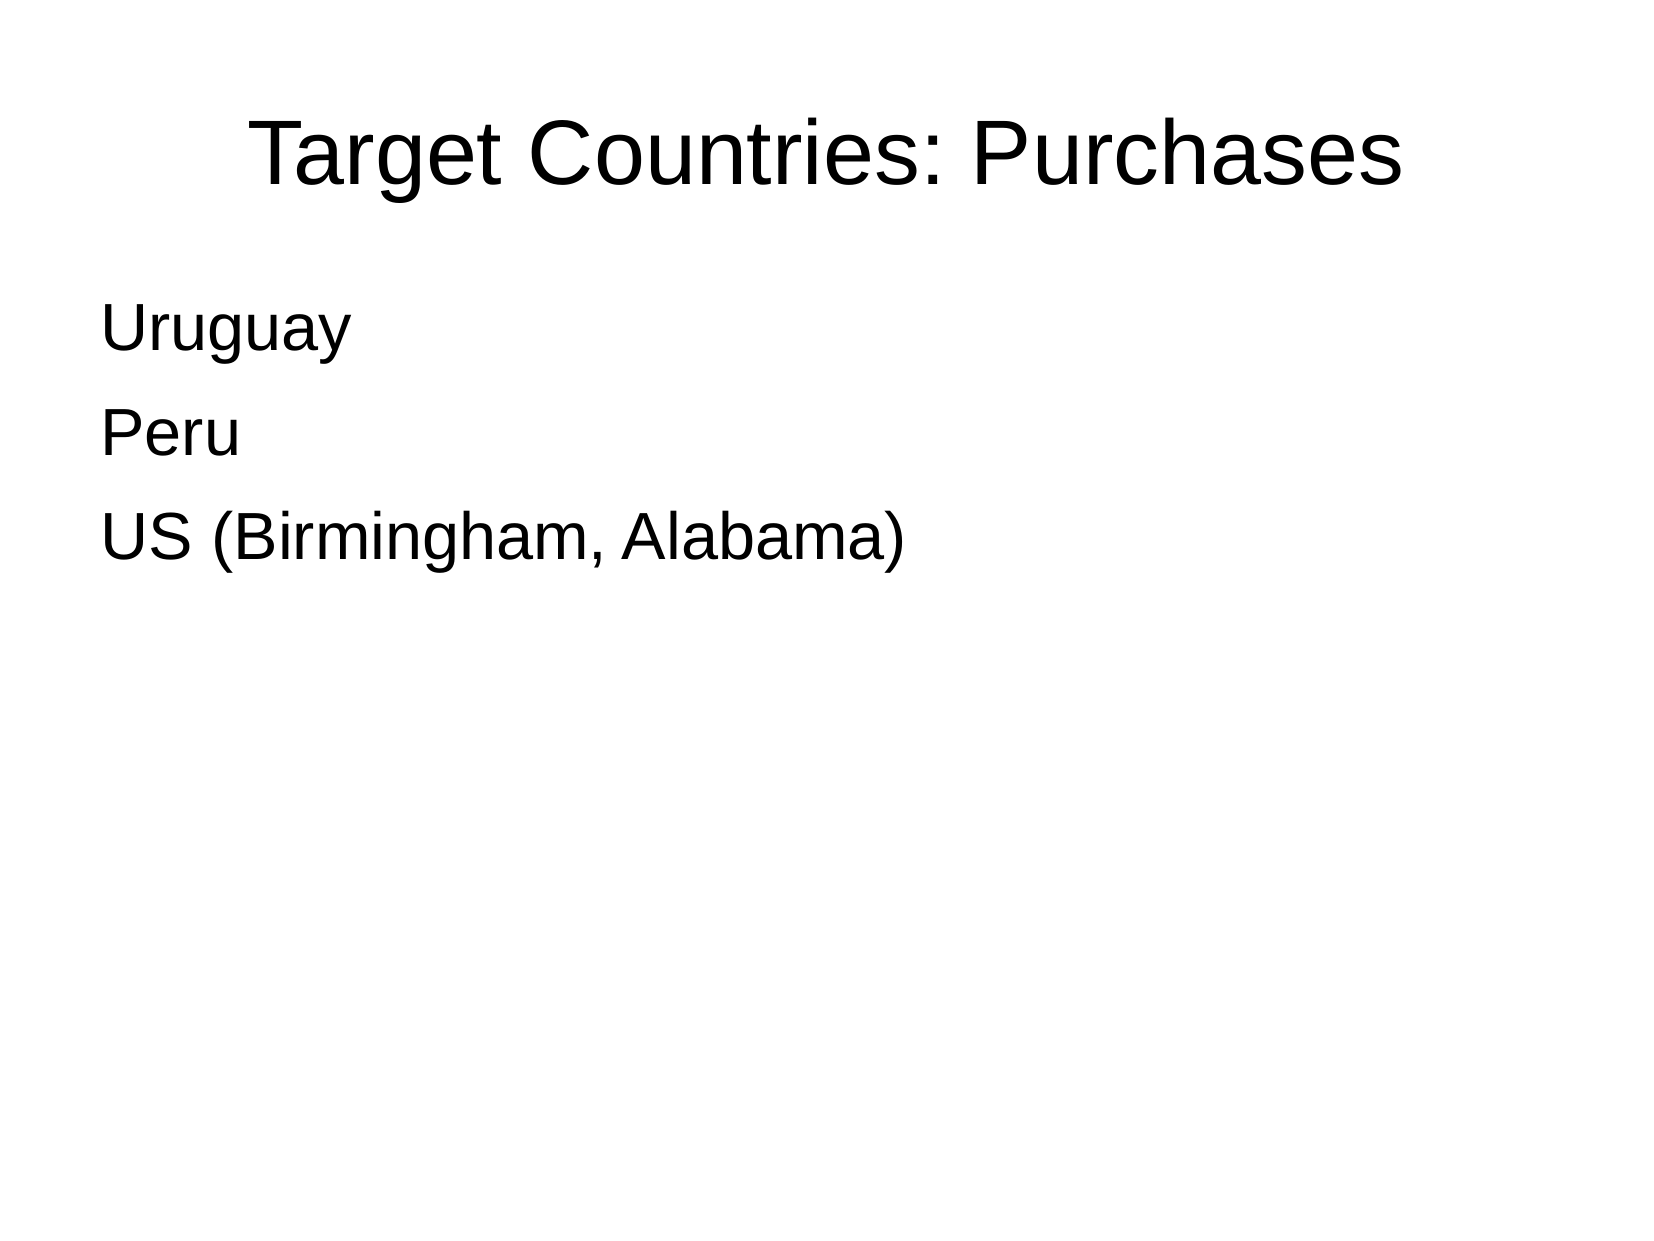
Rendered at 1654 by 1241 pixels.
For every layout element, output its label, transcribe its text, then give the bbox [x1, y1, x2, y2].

list Uruguay Peru US (Birmingham, Alabama) [82, 290, 1571, 1094]
title Target Countries: Purchases [82, 56, 1571, 250]
